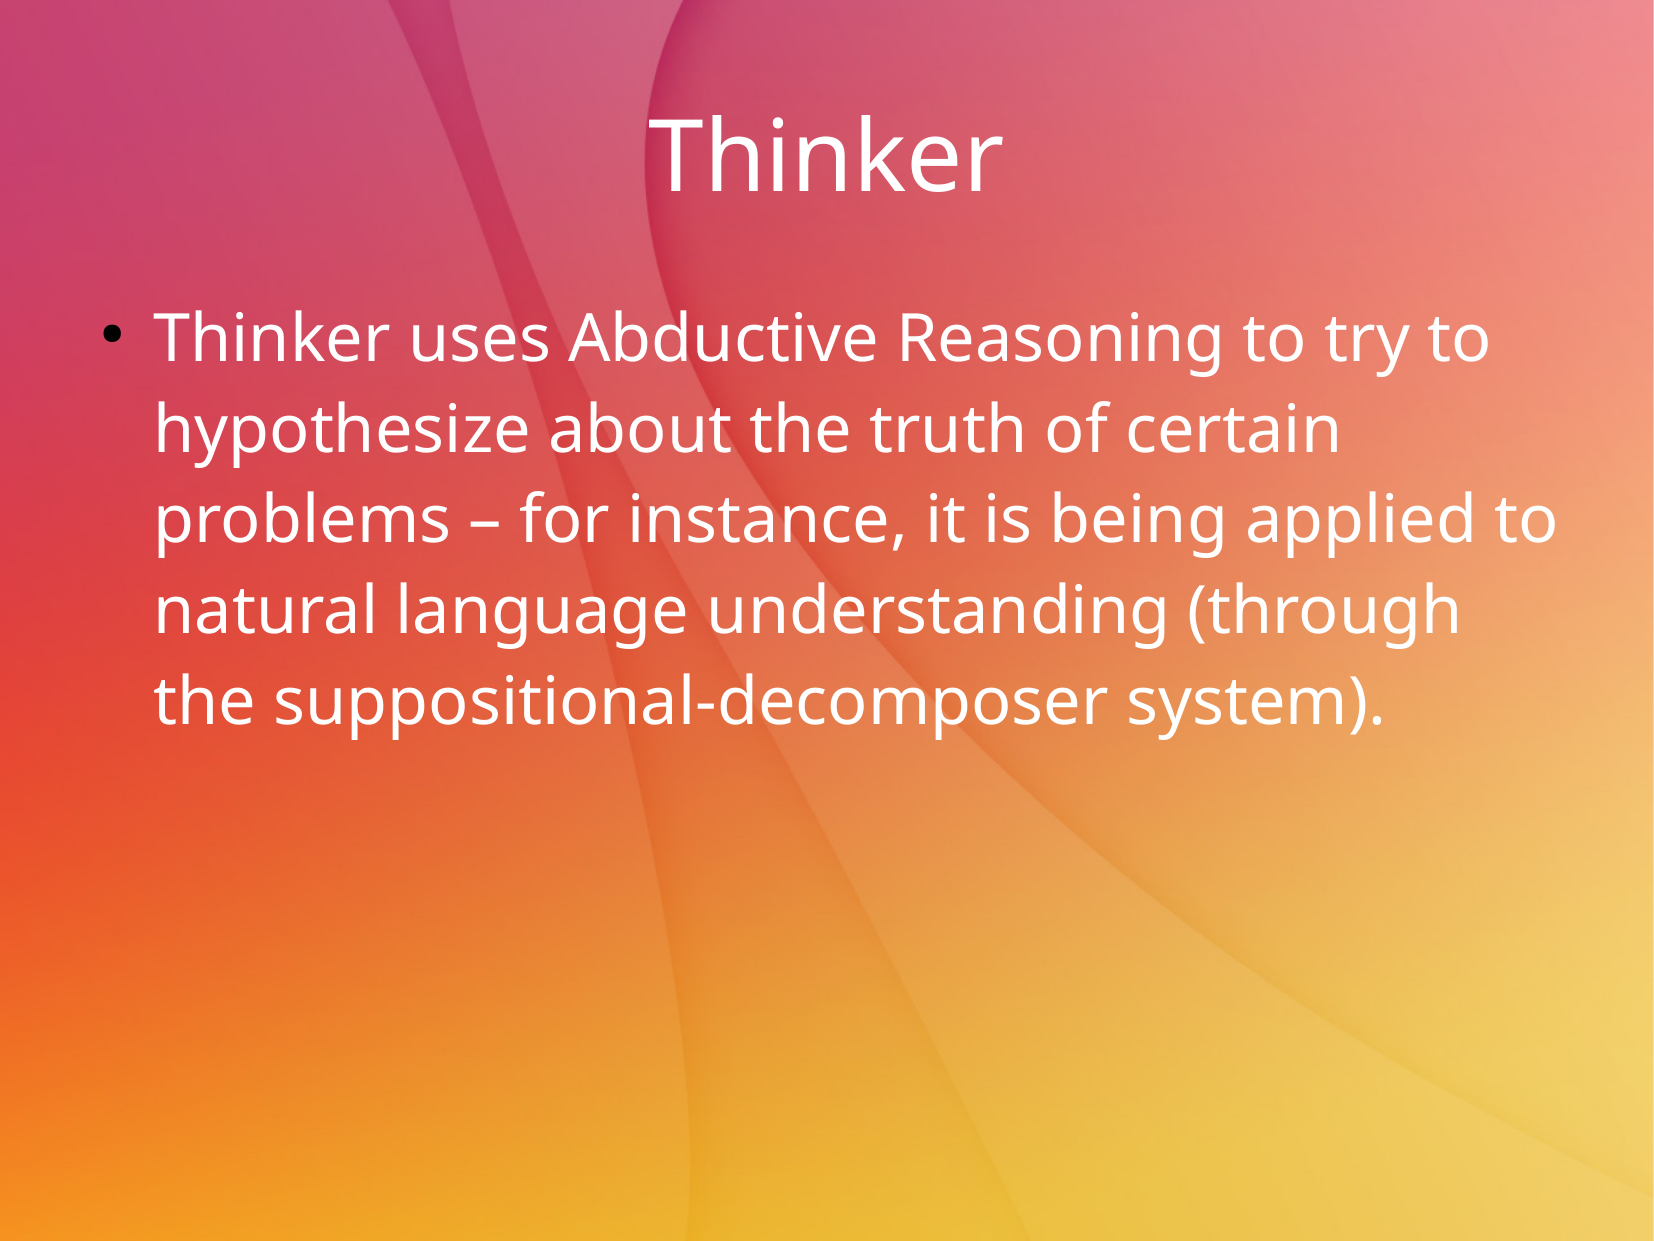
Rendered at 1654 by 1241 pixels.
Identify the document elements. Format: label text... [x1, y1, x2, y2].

title Thinker [82, 56, 1571, 250]
picture [0, 0, 1654, 1241]
list Thinker uses Abductive Reasoning to try to hypothesize about the truth of certain problems – for instance, it is being applied to natural language understanding (through the suppositional-decomposer system). [82, 290, 1571, 1094]
